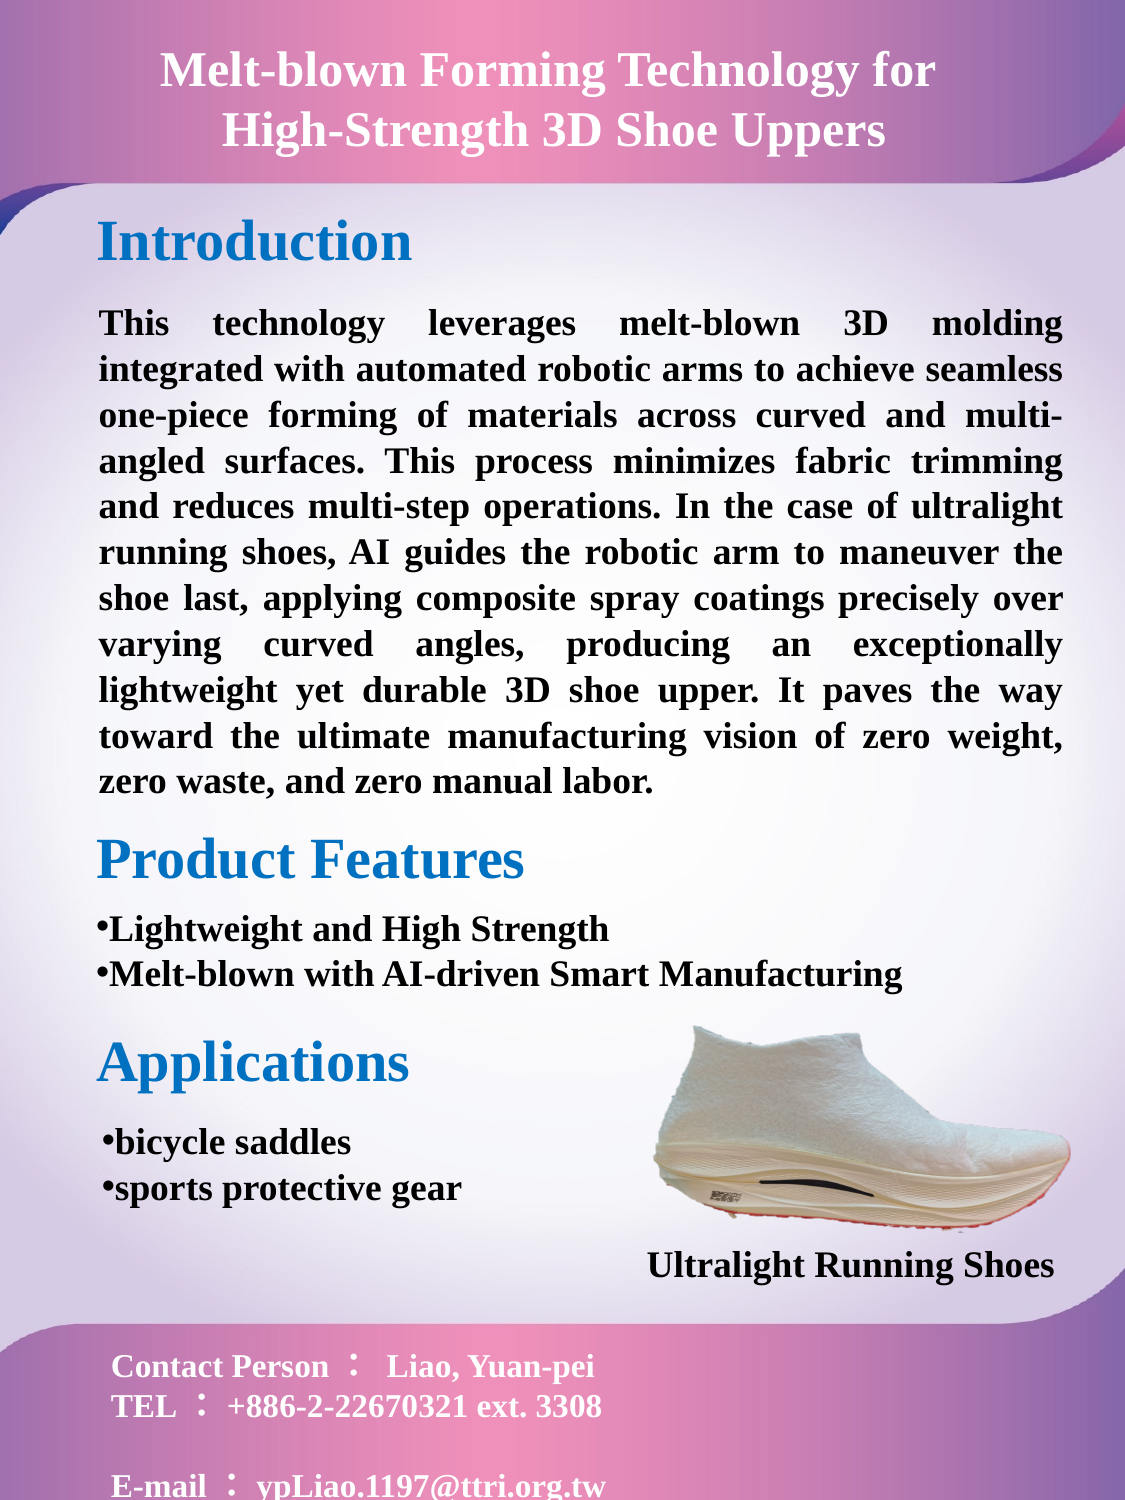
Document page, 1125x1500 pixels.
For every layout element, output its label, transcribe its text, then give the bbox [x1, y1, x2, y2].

picture [639, 1019, 1075, 1232]
text_box This technology leverages melt-blown 3D molding integrated with automated robotic arms to achieve seamless one-piece forming of materials across curved and multi-angled surfaces. This process minimizes fabric trimming and reduces multi-step operations. In the case of ultralight running shoes, AI guides the robotic arm to maneuver the shoe last, applying composite spray coatings precisely over varying curved angles, producing an exceptionally lightweight yet durable 3D shoe upper. It paves the way toward the ultimate manufacturing vision of zero weight, zero waste, and zero manual labor. [66, 267, 1101, 832]
text_box Applications [91, 1021, 510, 1097]
text_box Ultralight Running Shoes [583, 1232, 1119, 1293]
text_box Contact Person： Liao, Yuan-pei TEL：+886-2-22670321 ext. 3308 E-mail：ypLiao.1197@ttri.org.tw [106, 1344, 615, 1466]
text_box bicycle saddles sports protective gear [97, 1113, 639, 1209]
text_box Product Features [91, 817, 827, 893]
text_box Lightweight and High Strength Melt-blown with AI-driven Smart Manufacturing [92, 901, 956, 997]
text_box Melt-blown Forming Technology for High-Strength 3D Shoe Uppers [26, 34, 1082, 159]
text_box Introduction [80, 222, 640, 283]
